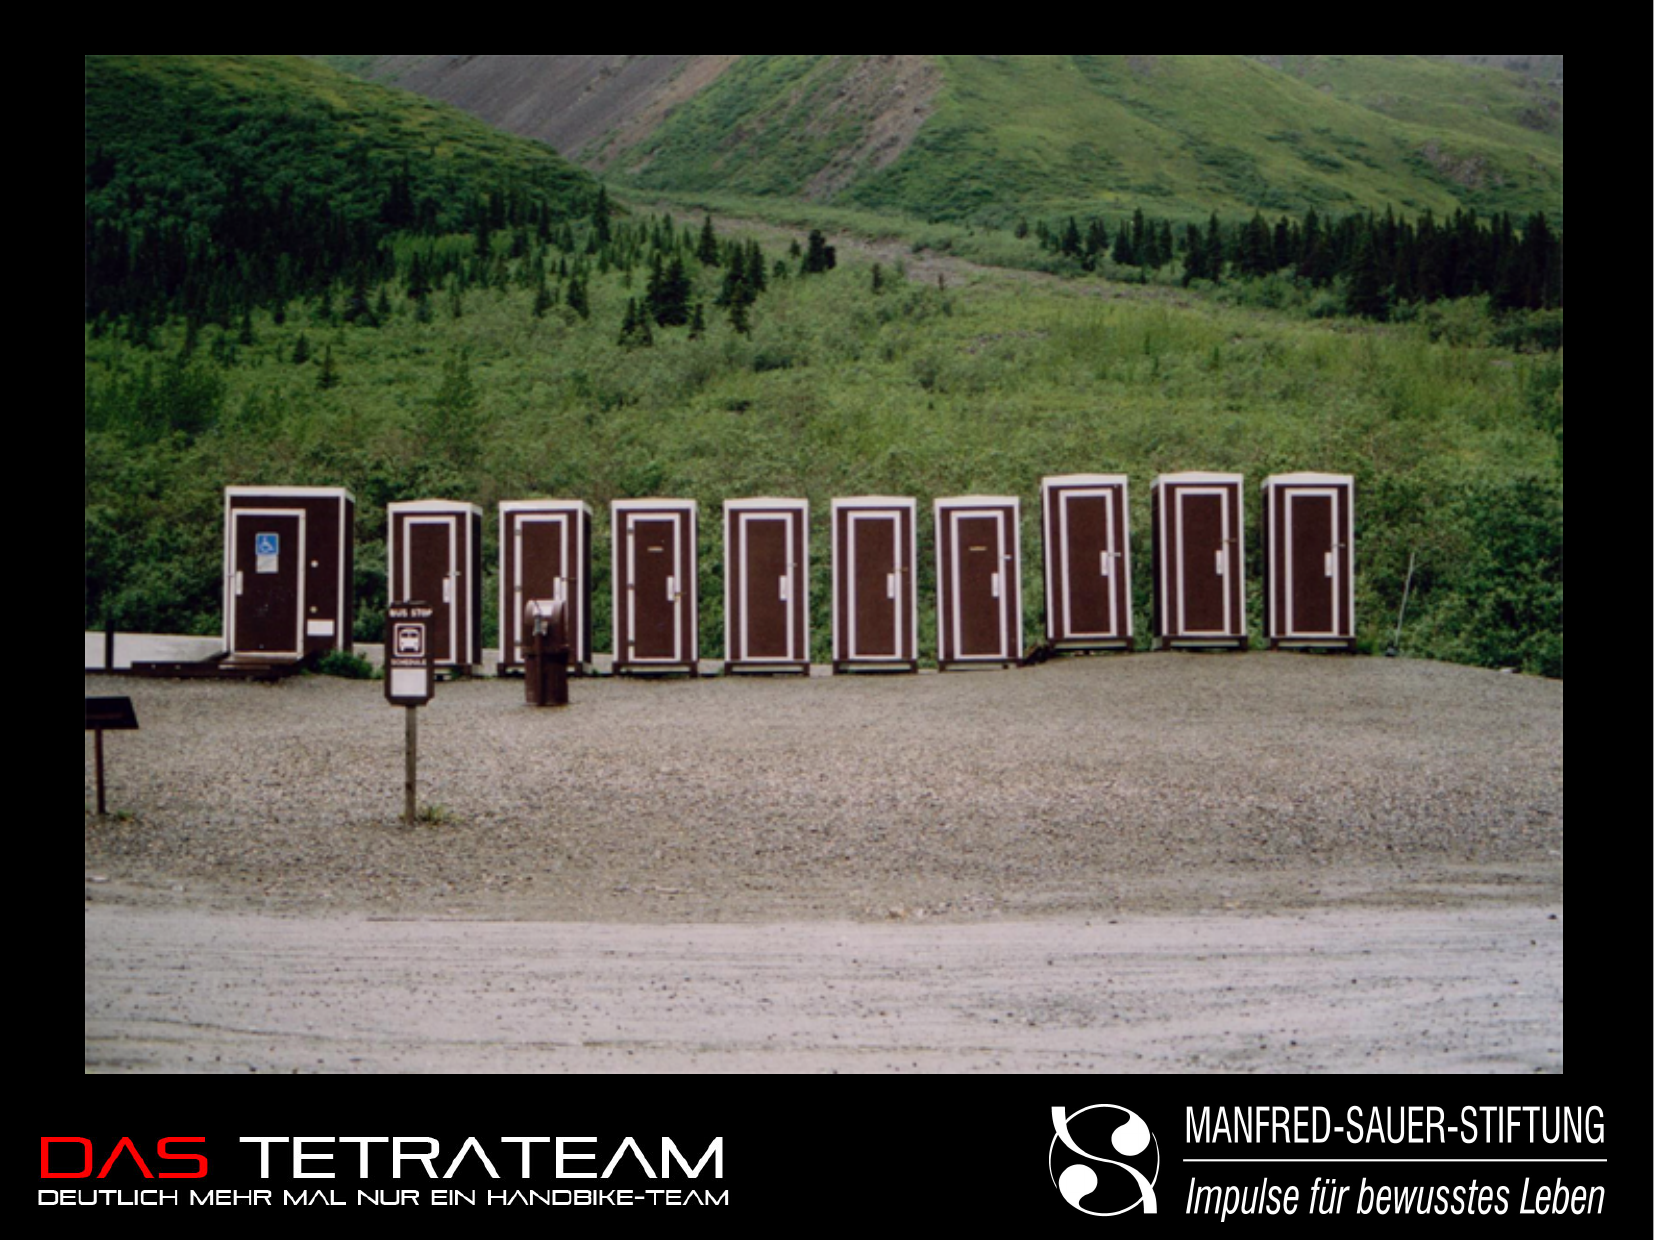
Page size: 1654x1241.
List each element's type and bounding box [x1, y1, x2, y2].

picture [85, 55, 1563, 1074]
picture [1049, 1104, 1607, 1222]
picture [16, 1121, 762, 1216]
